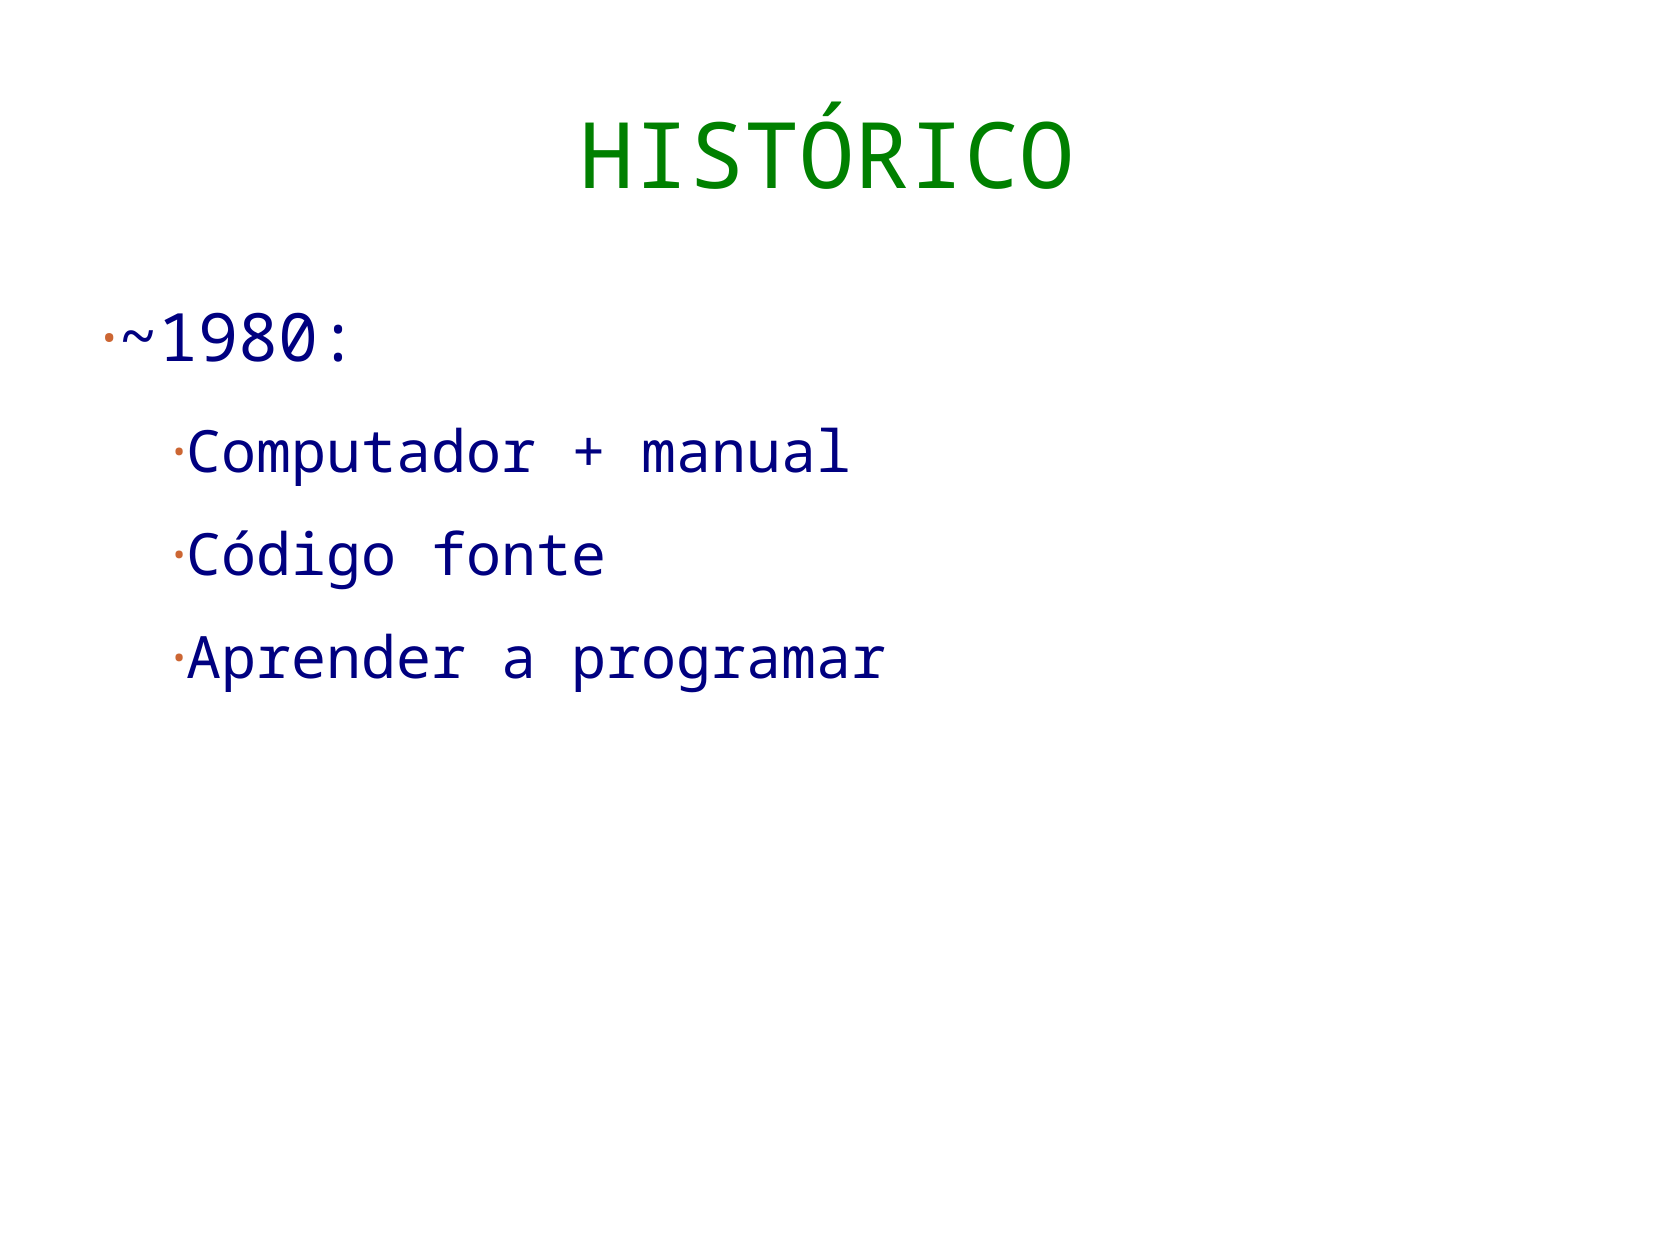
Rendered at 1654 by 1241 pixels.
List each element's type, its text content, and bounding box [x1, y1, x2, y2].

title HISTÓRICO [82, 49, 1571, 257]
list ~1980: Computador + manual Código fonte Aprender a programar [82, 290, 1571, 1010]
